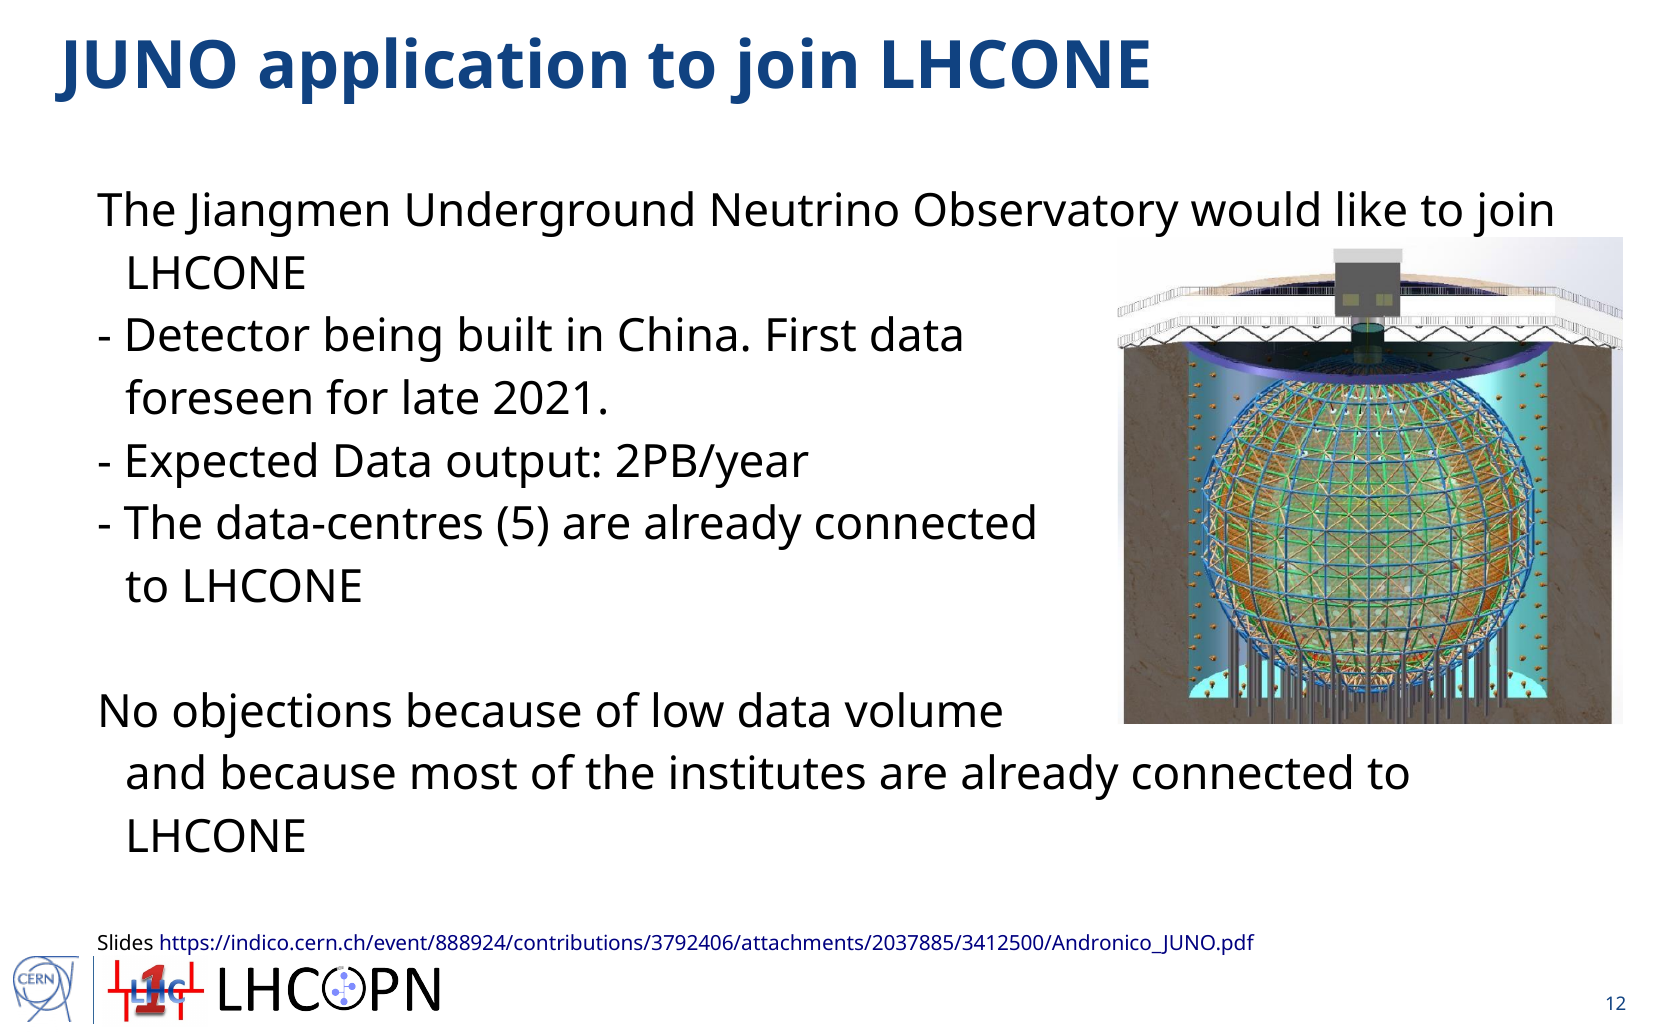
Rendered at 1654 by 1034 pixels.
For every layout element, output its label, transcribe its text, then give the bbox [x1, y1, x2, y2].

text_box The Jiangmen Underground Neutrino Observatory would like to join LHCONE - Detector being built in China. First data foreseen for late 2021. - Expected Data output: 2PB/year - The data-centres (5) are already connected to LHCONE No objections because of low data volume and because most of the institutes are already connected to LHCONE Slides https://indico.cern.ch/event/888924/contributions/3792406/attachments/2037885/3412500/Andronico_JUNO.pdf [82, 170, 1578, 1034]
title JUNO application to join LHCONE [60, 0, 1528, 138]
picture [13, 956, 79, 1032]
picture [1578, 237, 1623, 730]
